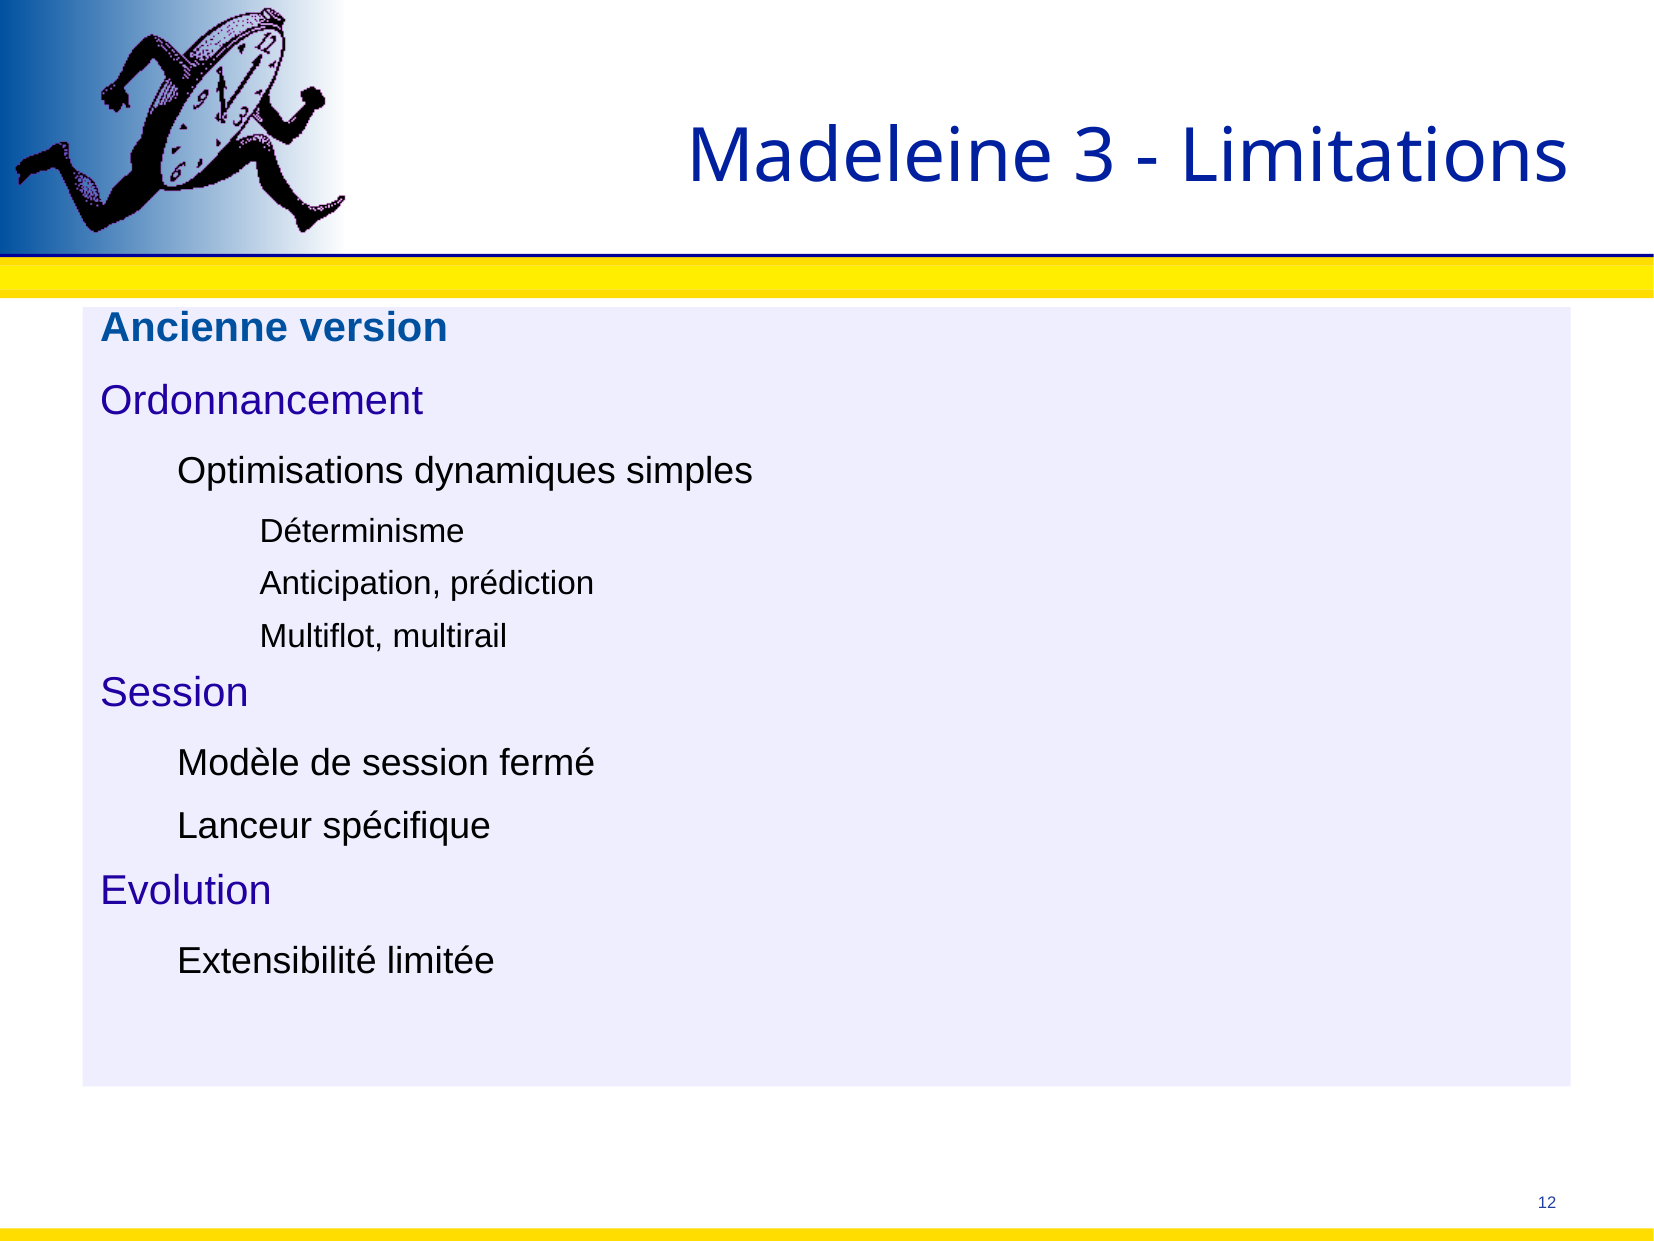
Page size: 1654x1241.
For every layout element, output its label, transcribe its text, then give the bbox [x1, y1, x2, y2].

list Ancienne version Ordonnancement Optimisations dynamiques simples Déterminisme Anticipation, prédiction Multiflot, multirail Session Modèle de session fermé Lanceur spécifique Evolution Extensibilité limitée [82, 307, 1571, 1087]
title Madeleine 3 - Limitations [372, 49, 1571, 257]
picture [14, 0, 353, 245]
